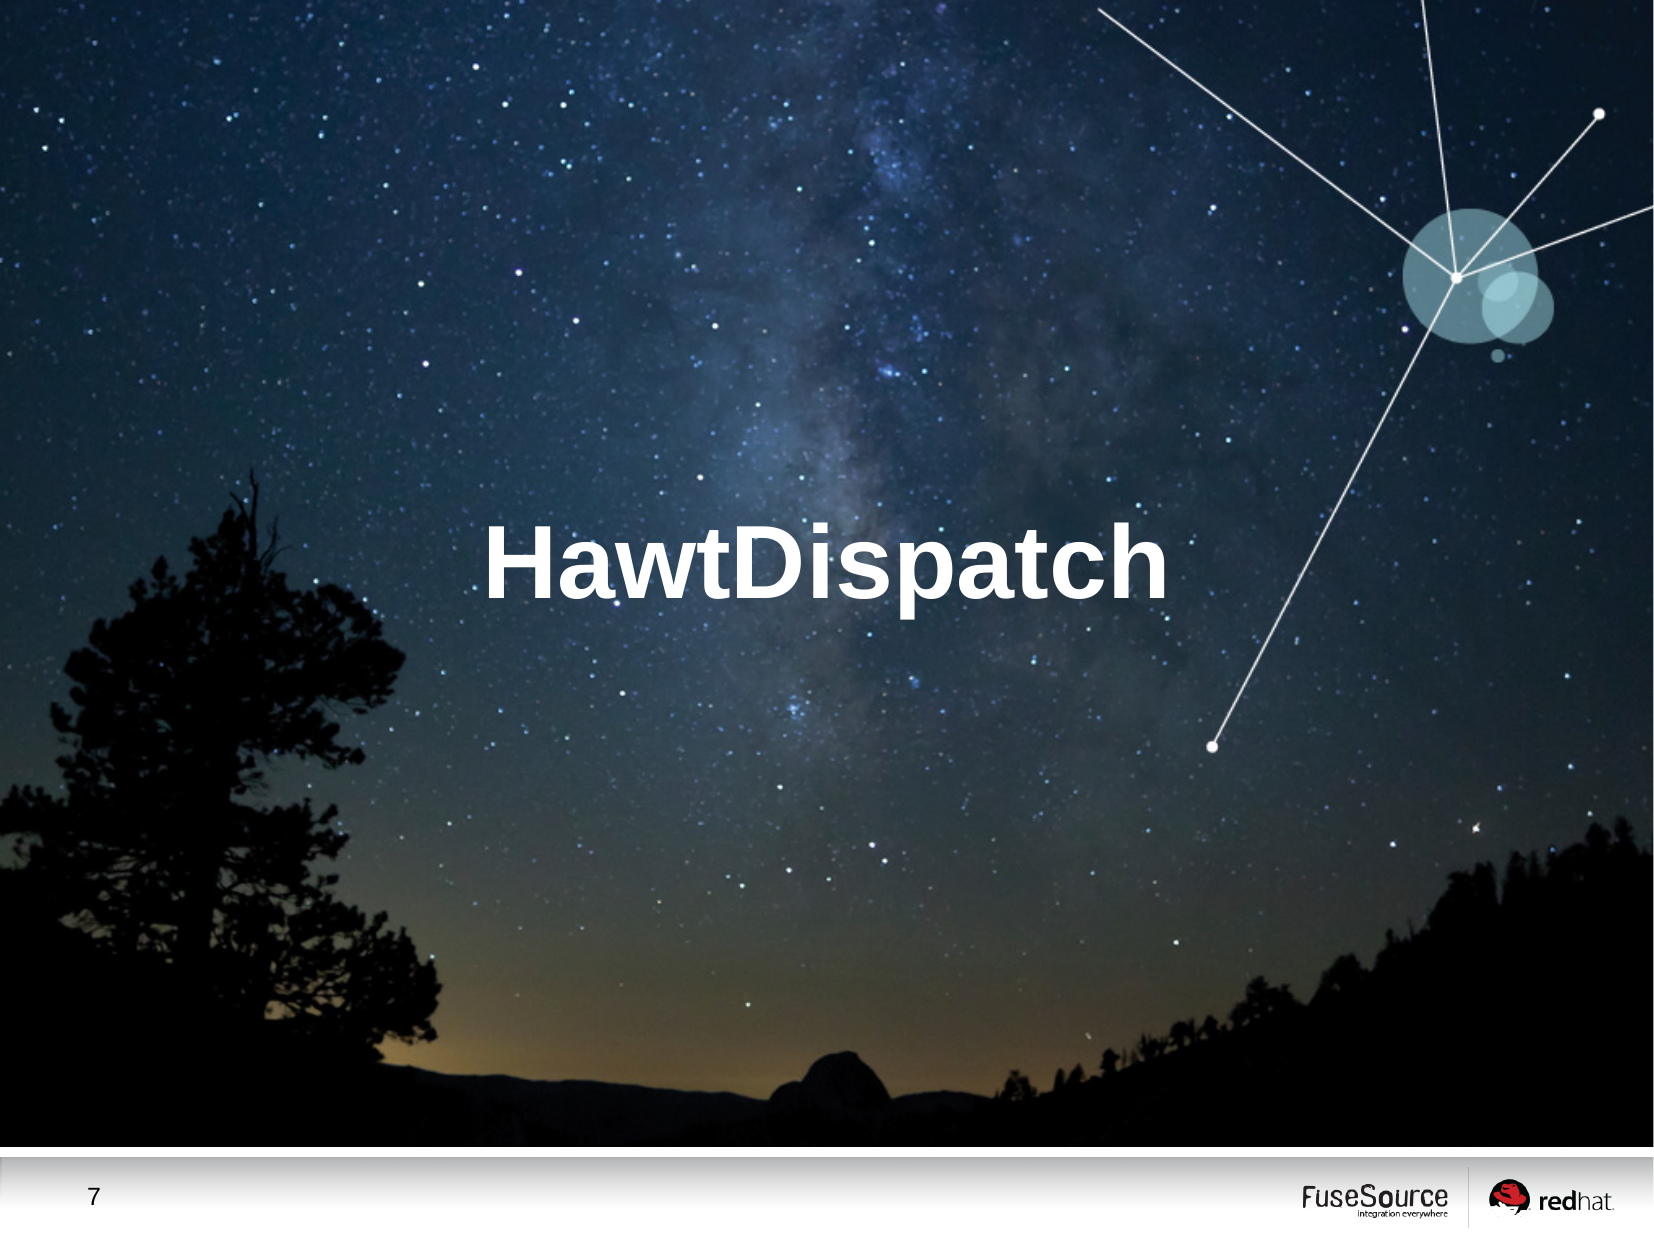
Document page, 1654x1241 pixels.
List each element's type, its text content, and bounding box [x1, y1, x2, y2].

title HawtDispatch [82, 262, 1571, 862]
picture [0, 0, 1654, 1241]
